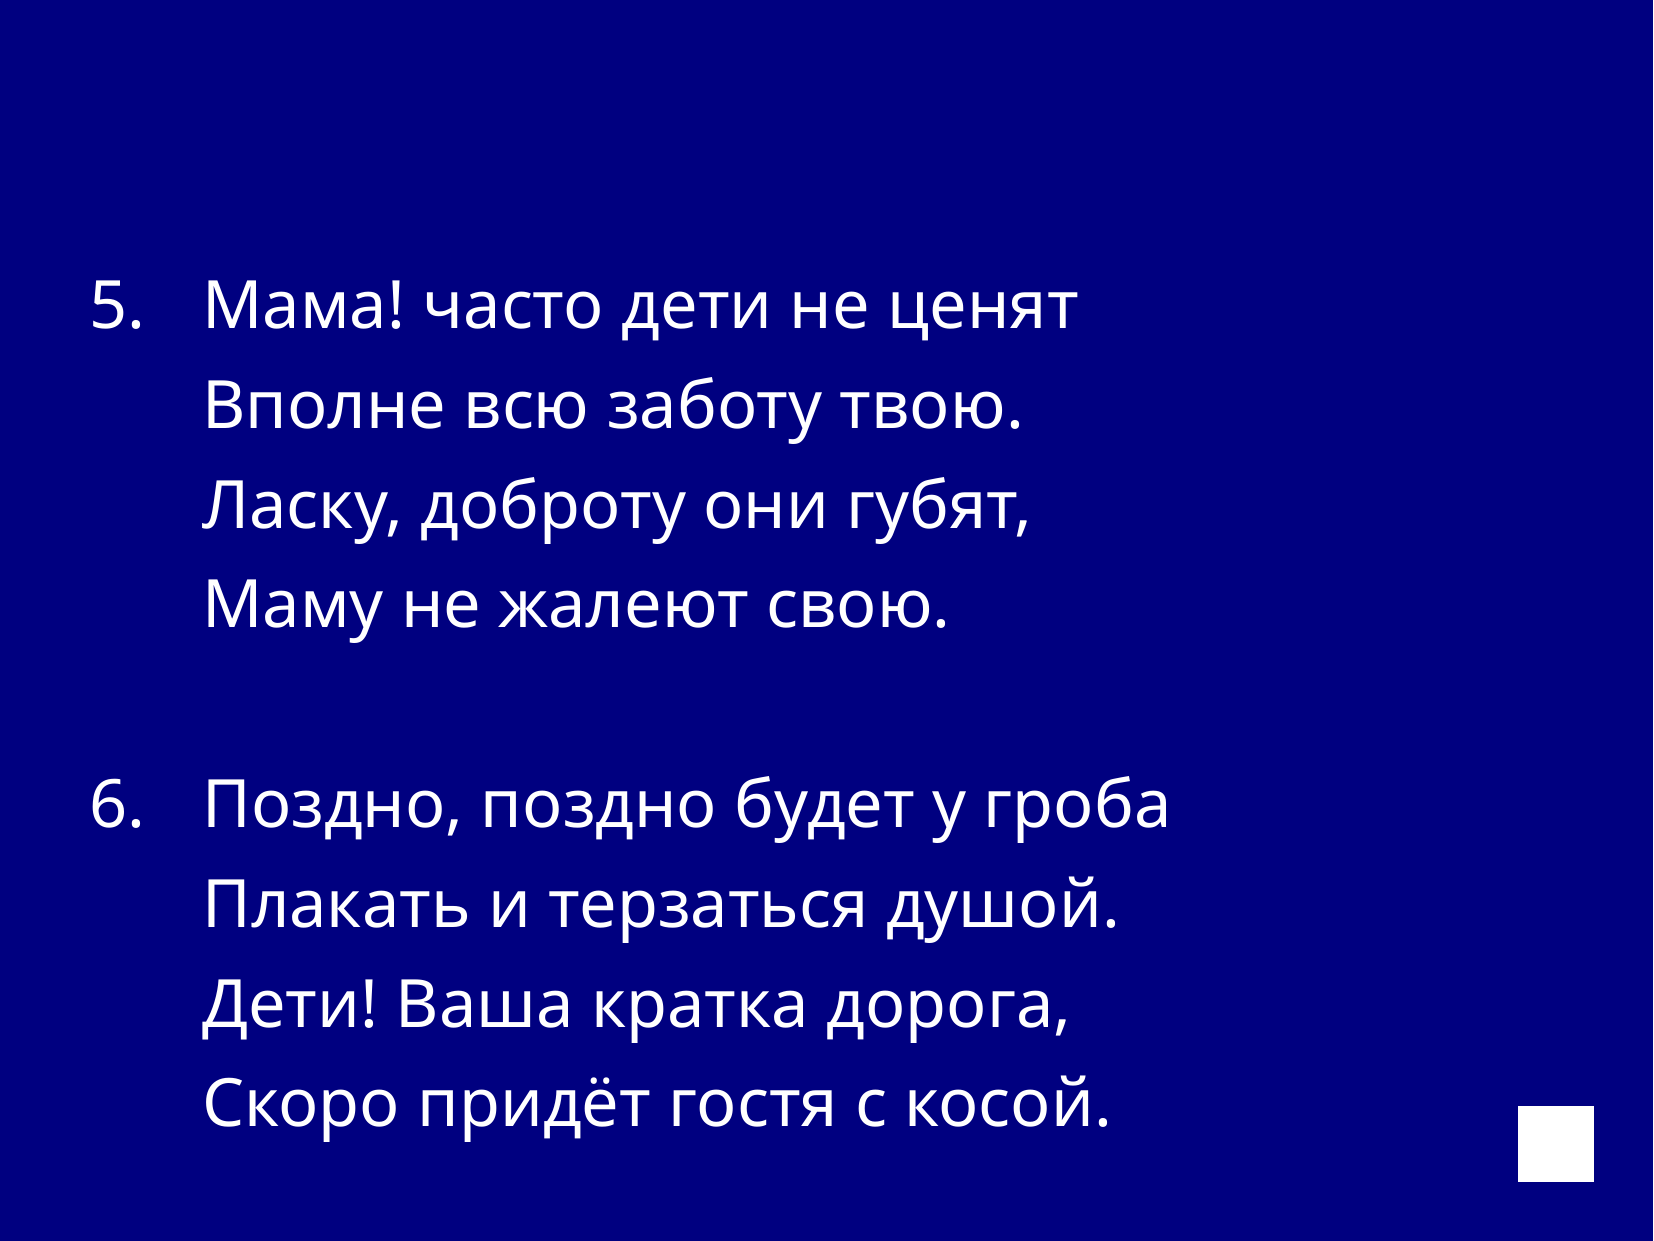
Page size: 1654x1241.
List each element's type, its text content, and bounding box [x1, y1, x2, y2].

text_box [1518, 1106, 1594, 1182]
text_box 5. Мама! часто дети не ценят Вполне всю заботу твою. Ласку, доброту они губят, Маму не жалеют свою. 6. Поздно, поздно будет у гроба Плакать и терзаться душой. Дети! Ваша кратка дорога, Скоро придёт гостя с косой. [75, 150, 1576, 1163]
